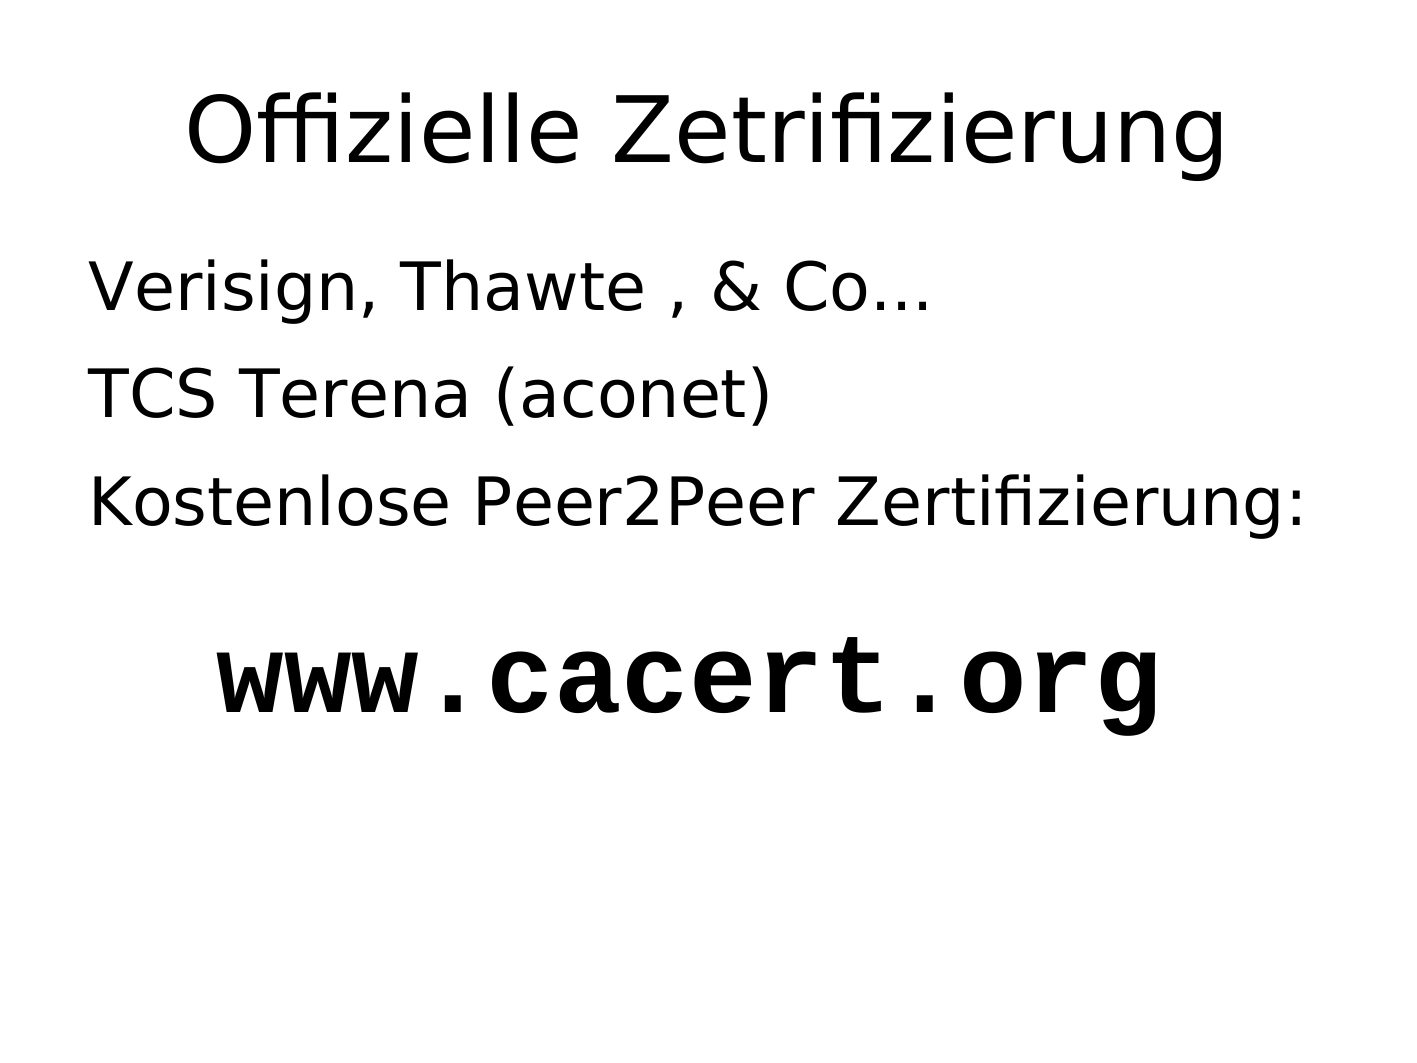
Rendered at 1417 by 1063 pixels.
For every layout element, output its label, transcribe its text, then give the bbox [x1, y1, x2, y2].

list Verisign, Thawte , & Co... TCS Terena (aconet) Kostenlose Peer2Peer Zertifizierung: www.cacert.org [70, 248, 1346, 936]
title Offizielle Zetrifizierung [70, 49, 1346, 213]
